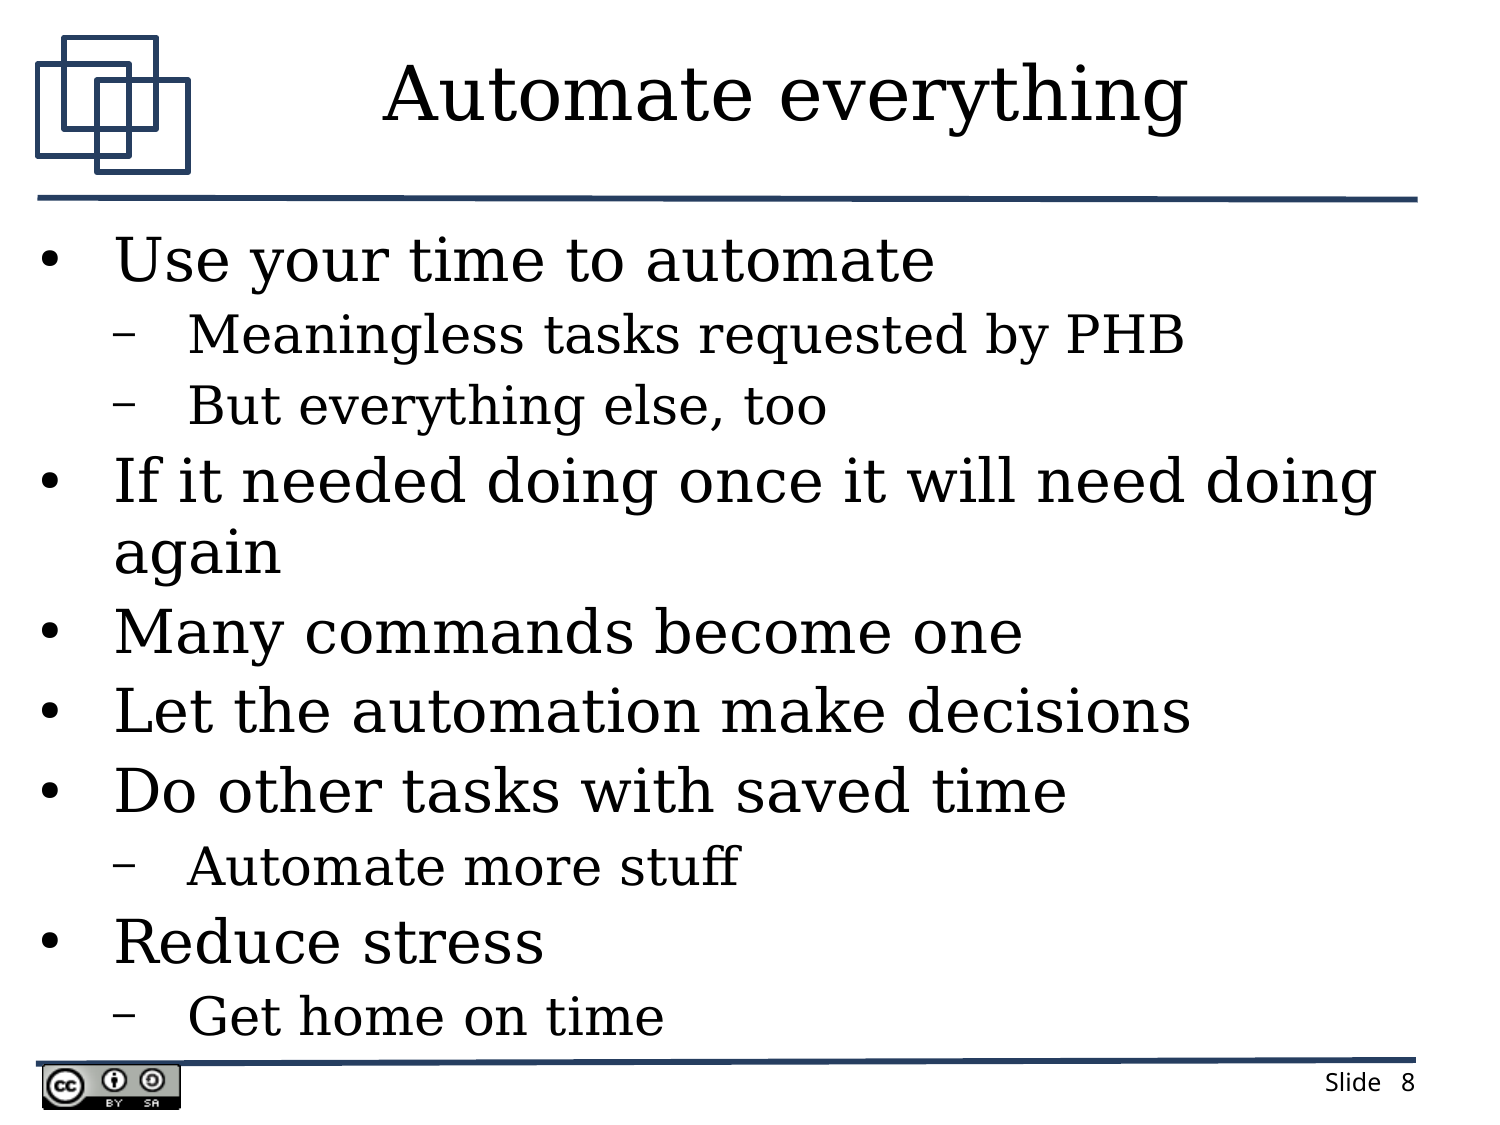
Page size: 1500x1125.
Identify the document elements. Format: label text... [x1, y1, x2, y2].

list Use your time to automate Meaningless tasks requested by PHB But everything else, too If it needed doing once it will need doing again Many commands become one Let the automation make decisions Do other tasks with saved time Automate more stuff Reduce stress Get home on time [37, 224, 1425, 1049]
picture [42, 1064, 181, 1110]
title Automate everything [150, 0, 1425, 188]
